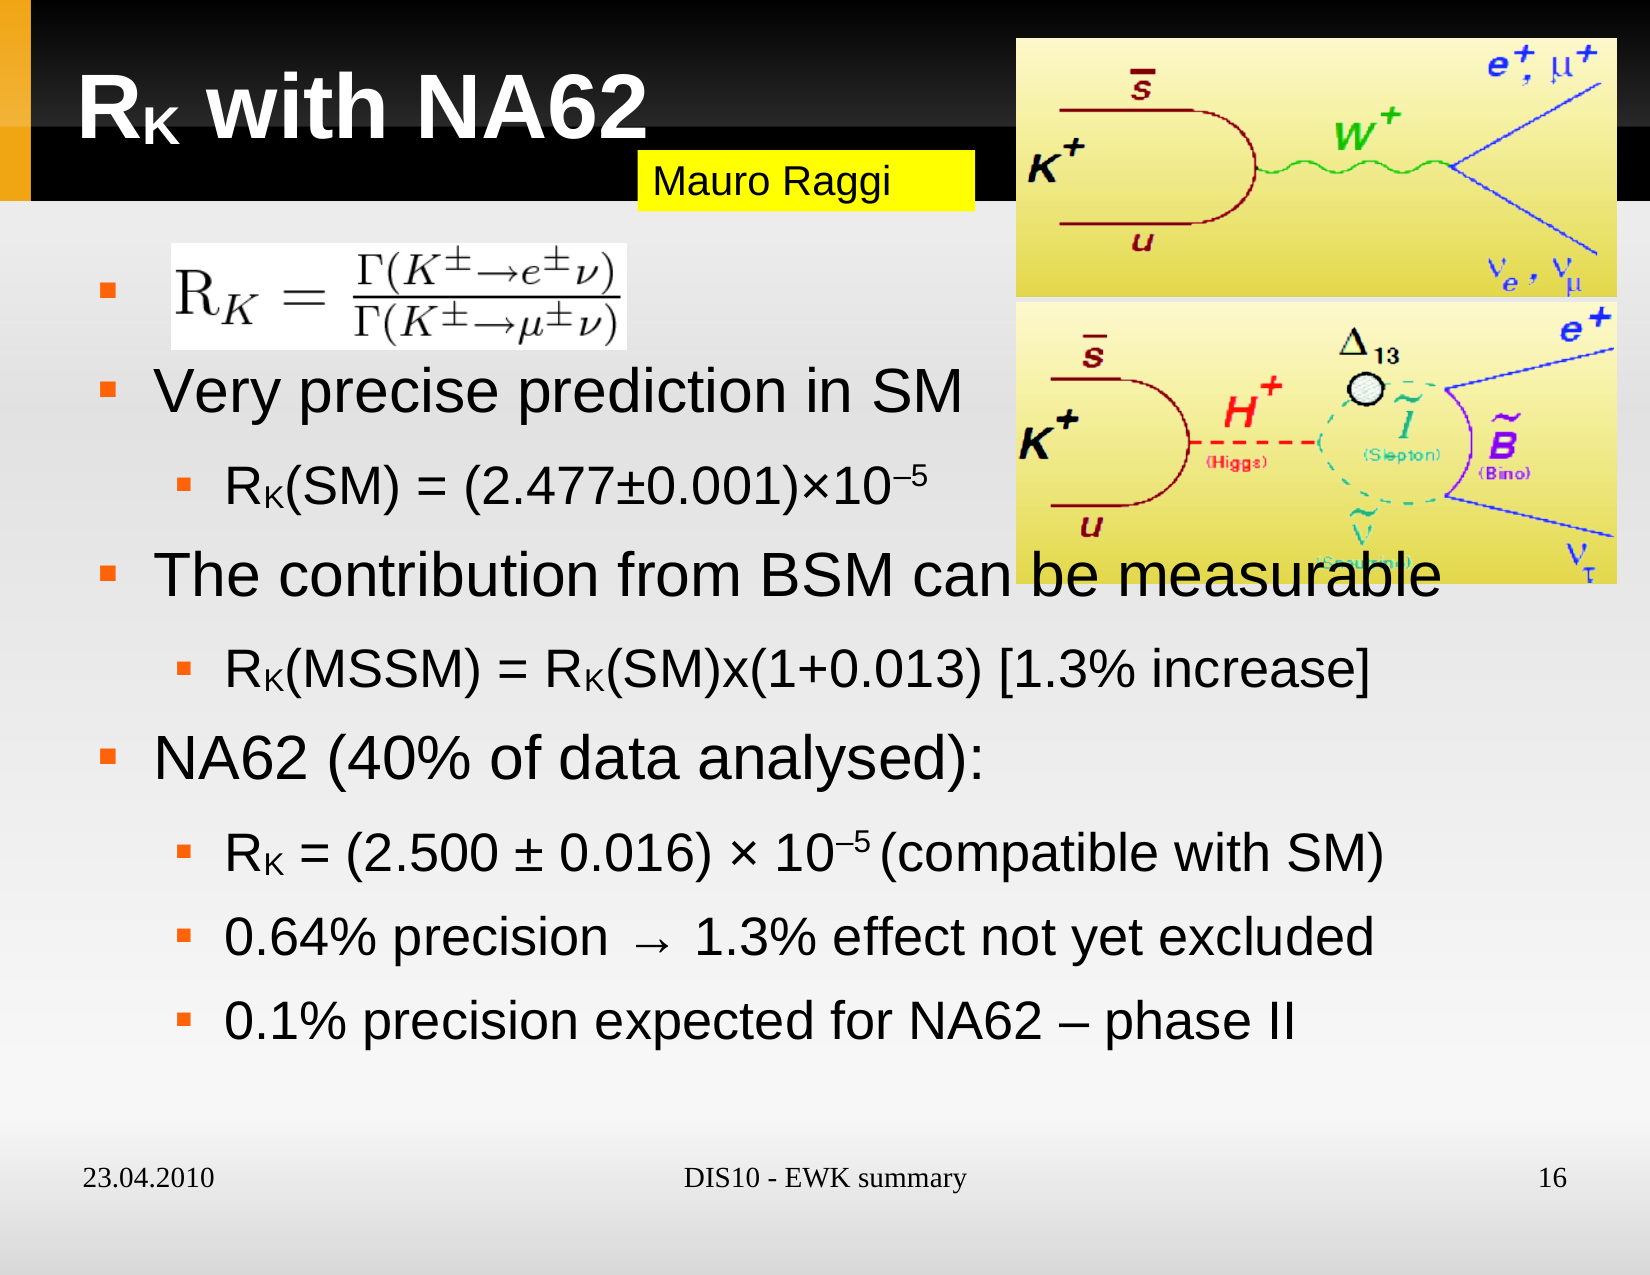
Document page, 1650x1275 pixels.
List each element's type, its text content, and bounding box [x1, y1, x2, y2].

list Very precise prediction in SM RK(SM) = (2.477±0.001)×10–5 The contribution from BSM can be measurable RK(MSSM) = RK(SM)x(1+0.013) [1.3% increase] NA62 (40% of data analysed): RK = (2.500 ± 0.016) × 10–5 (compatible with SM) 0.64% precision → 1.3% effect not yet excluded 0.1% precision expected for NA62 – phase II [82, 257, 1568, 1110]
picture [0, 0, 1650, 1275]
title RK with NA62 [76, 7, 1562, 206]
text_box Mauro Raggi [637, 150, 976, 212]
